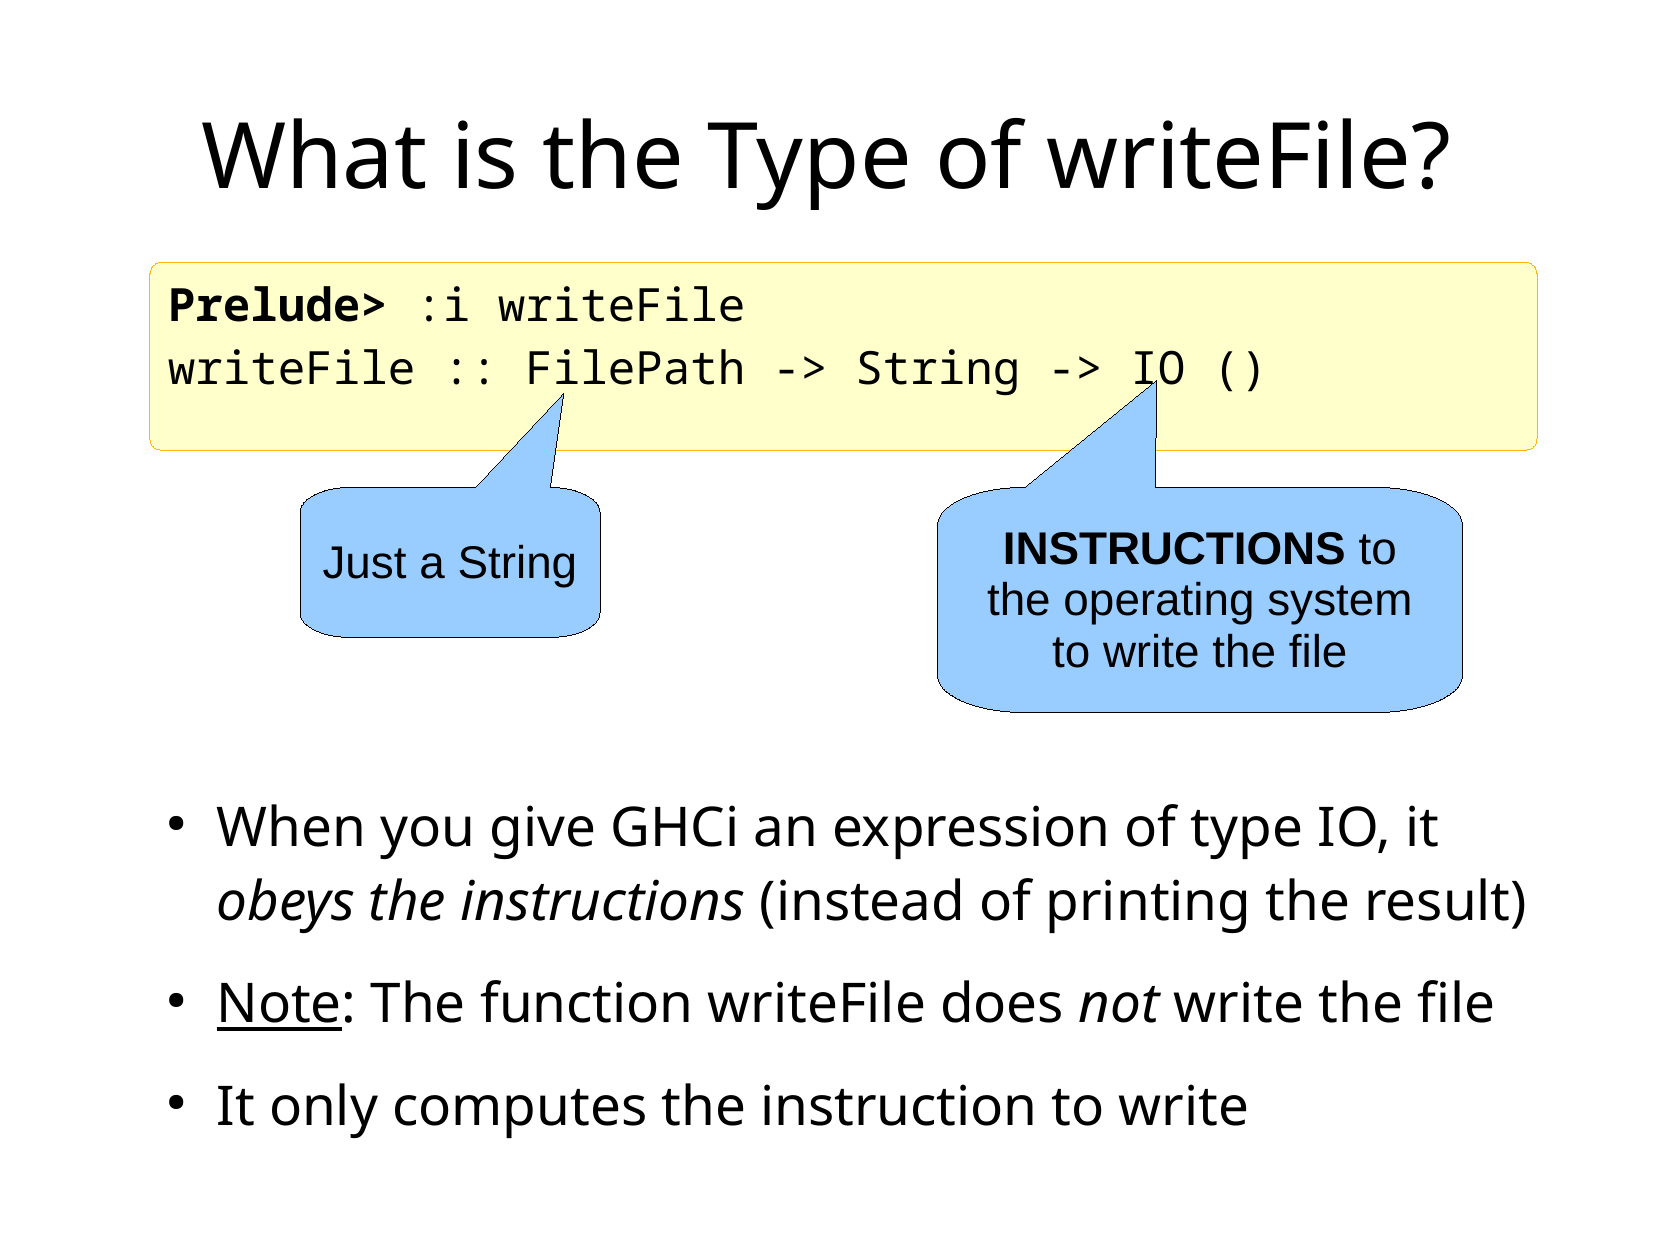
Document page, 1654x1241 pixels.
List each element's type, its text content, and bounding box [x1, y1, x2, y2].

text_box Prelude> :i writeFile writeFile :: FilePath -> String -> IO () [149, 262, 1538, 451]
text_box INSTRUCTIONS to the operating system to write the file [937, 380, 1463, 713]
text_box Just a String [300, 393, 601, 638]
title What is the Type of writeFile? [82, 49, 1571, 257]
list When you give GHCi an expression of type IO, it obeys the instructions (instead of printing the result) Note: The function writeFile does not write the file It only computes the instruction to write [150, 787, 1538, 1163]
